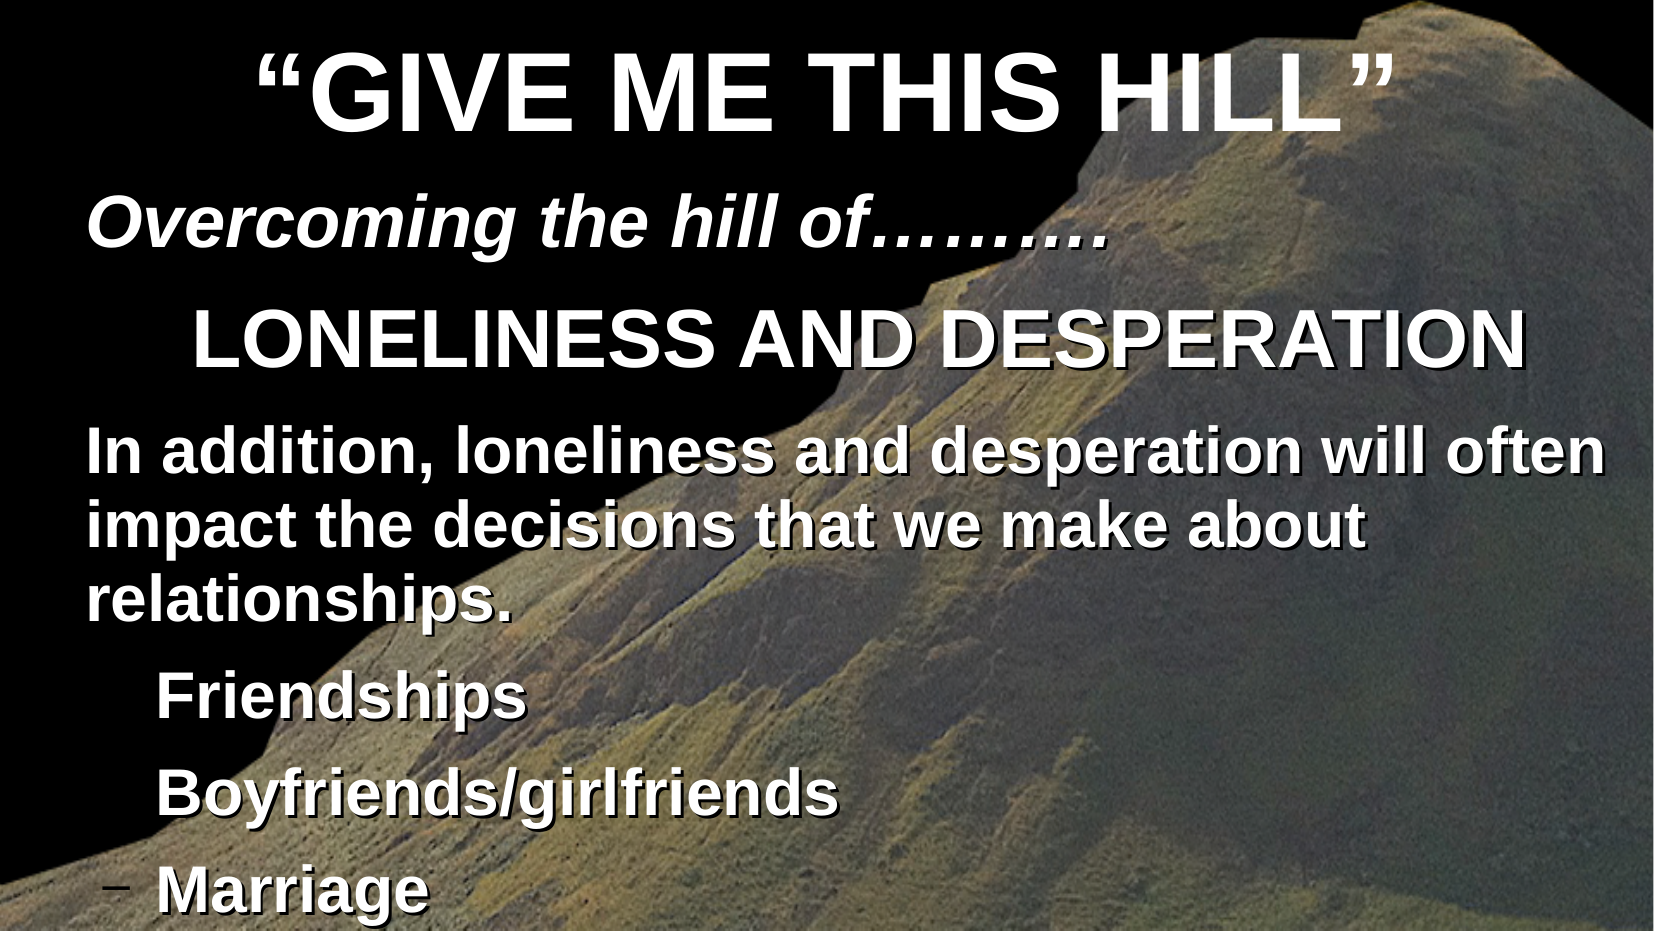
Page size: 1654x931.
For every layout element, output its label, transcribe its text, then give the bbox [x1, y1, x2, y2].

list Overcoming the hill of………. LONELINESS AND DESPERATION In addition, loneliness and desperation will often impact the decisions that we make about relationships. Friendships Boyfriends/girlfriends Marriage [15, 180, 1636, 931]
title “GIVE ME THIS HILL” [82, 15, 1571, 171]
picture [0, 0, 1654, 931]
